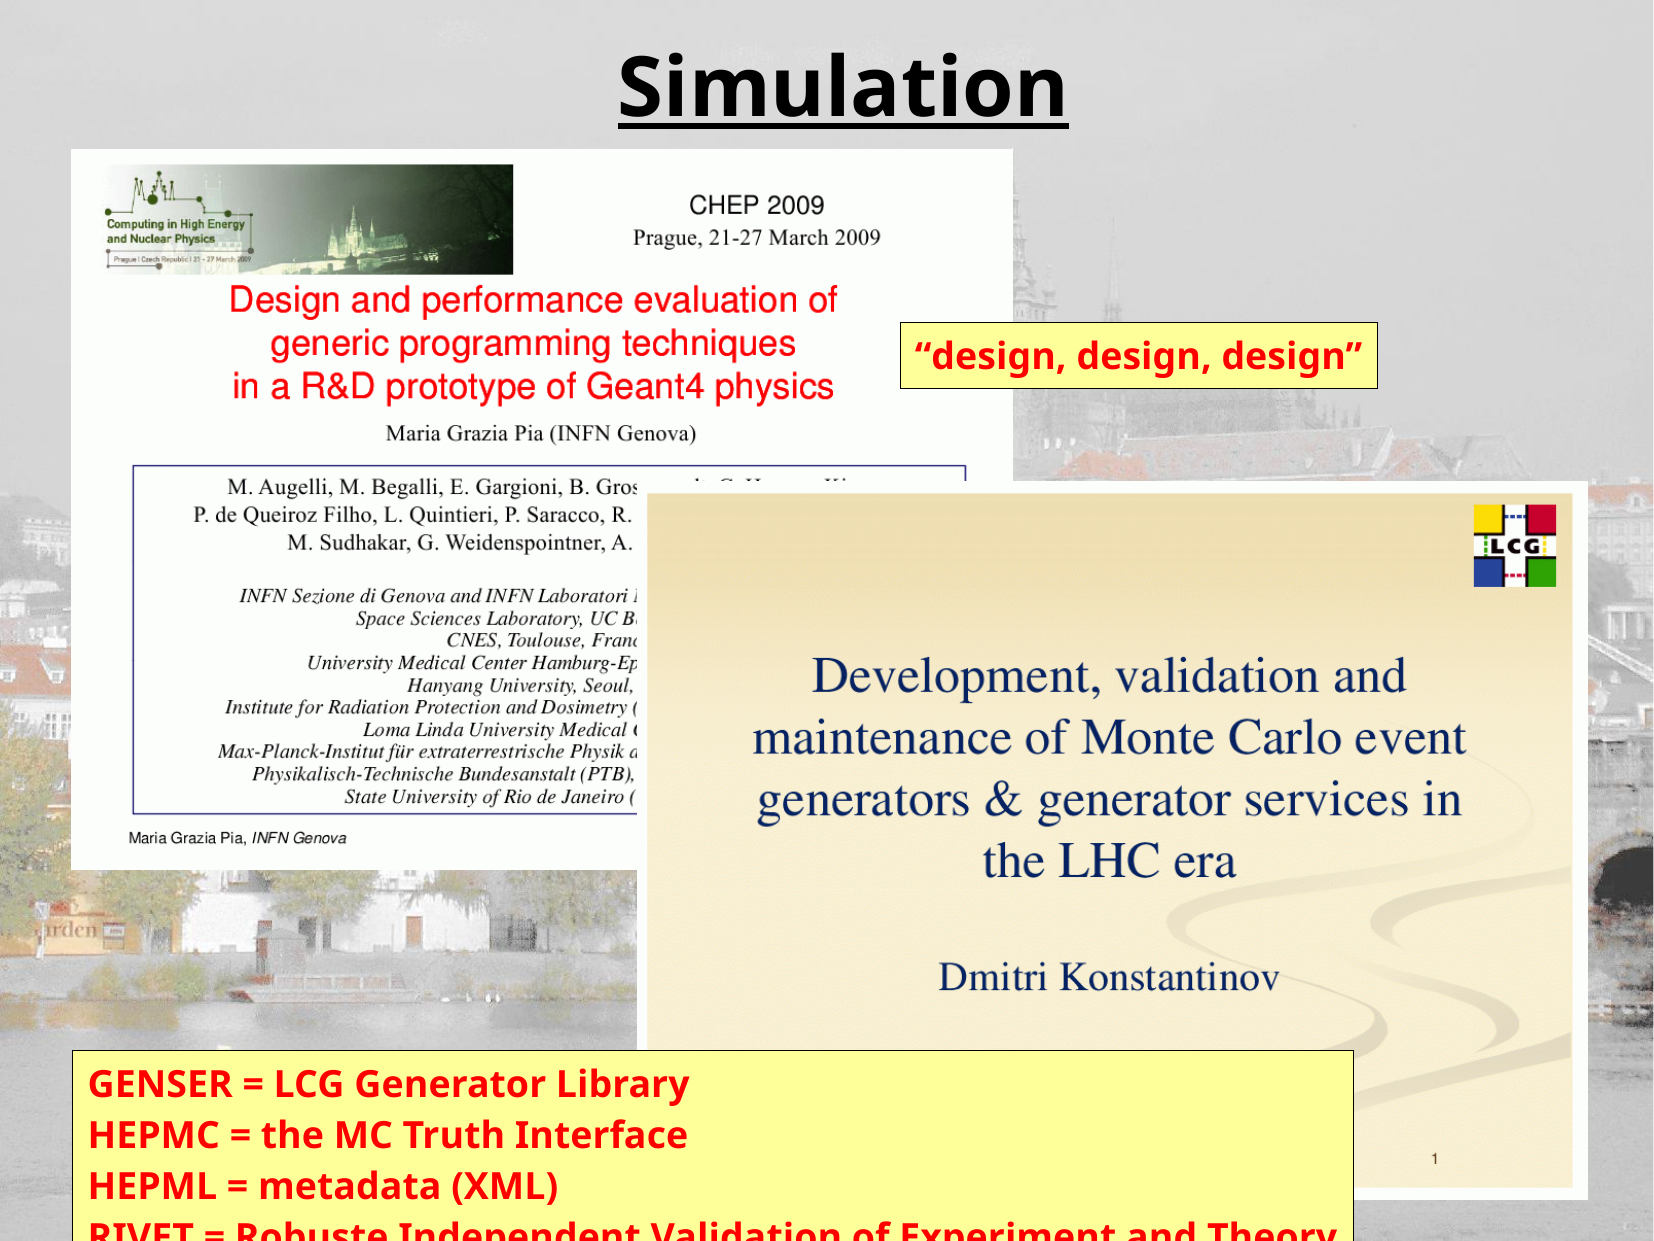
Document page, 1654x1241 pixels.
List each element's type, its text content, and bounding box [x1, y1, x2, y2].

picture [0, 0, 1654, 1241]
text_box GENSER = LCG Generator Library HEPMC = the MC Truth Interface HEPML = metadata (XML) RIVET = Robuste Independent Validation of Experiment and Theory [72, 1050, 1313, 1216]
text_box “design, design, design” [900, 322, 1334, 376]
title Simulation [149, 0, 1538, 168]
